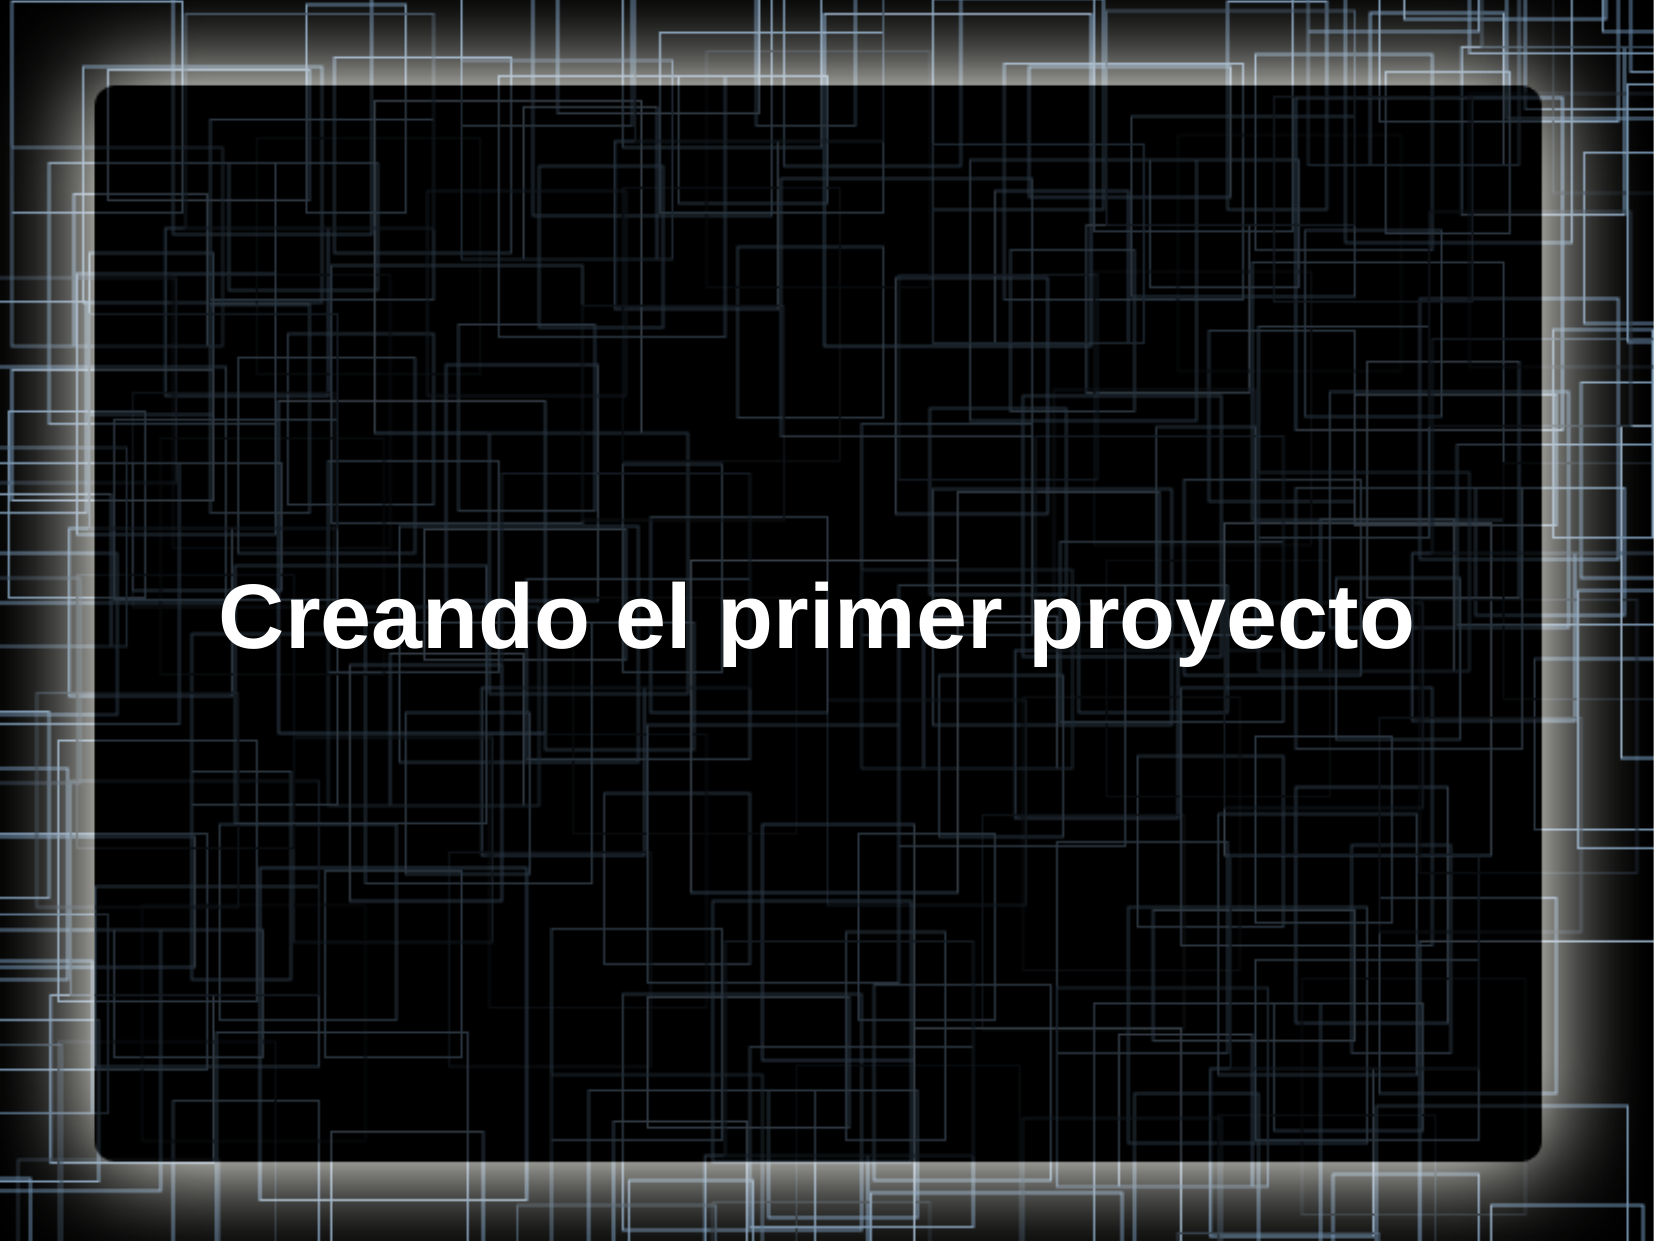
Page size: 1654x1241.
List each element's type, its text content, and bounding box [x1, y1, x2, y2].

picture [0, 0, 1654, 1241]
title Creando el primer proyecto [106, 530, 1530, 703]
